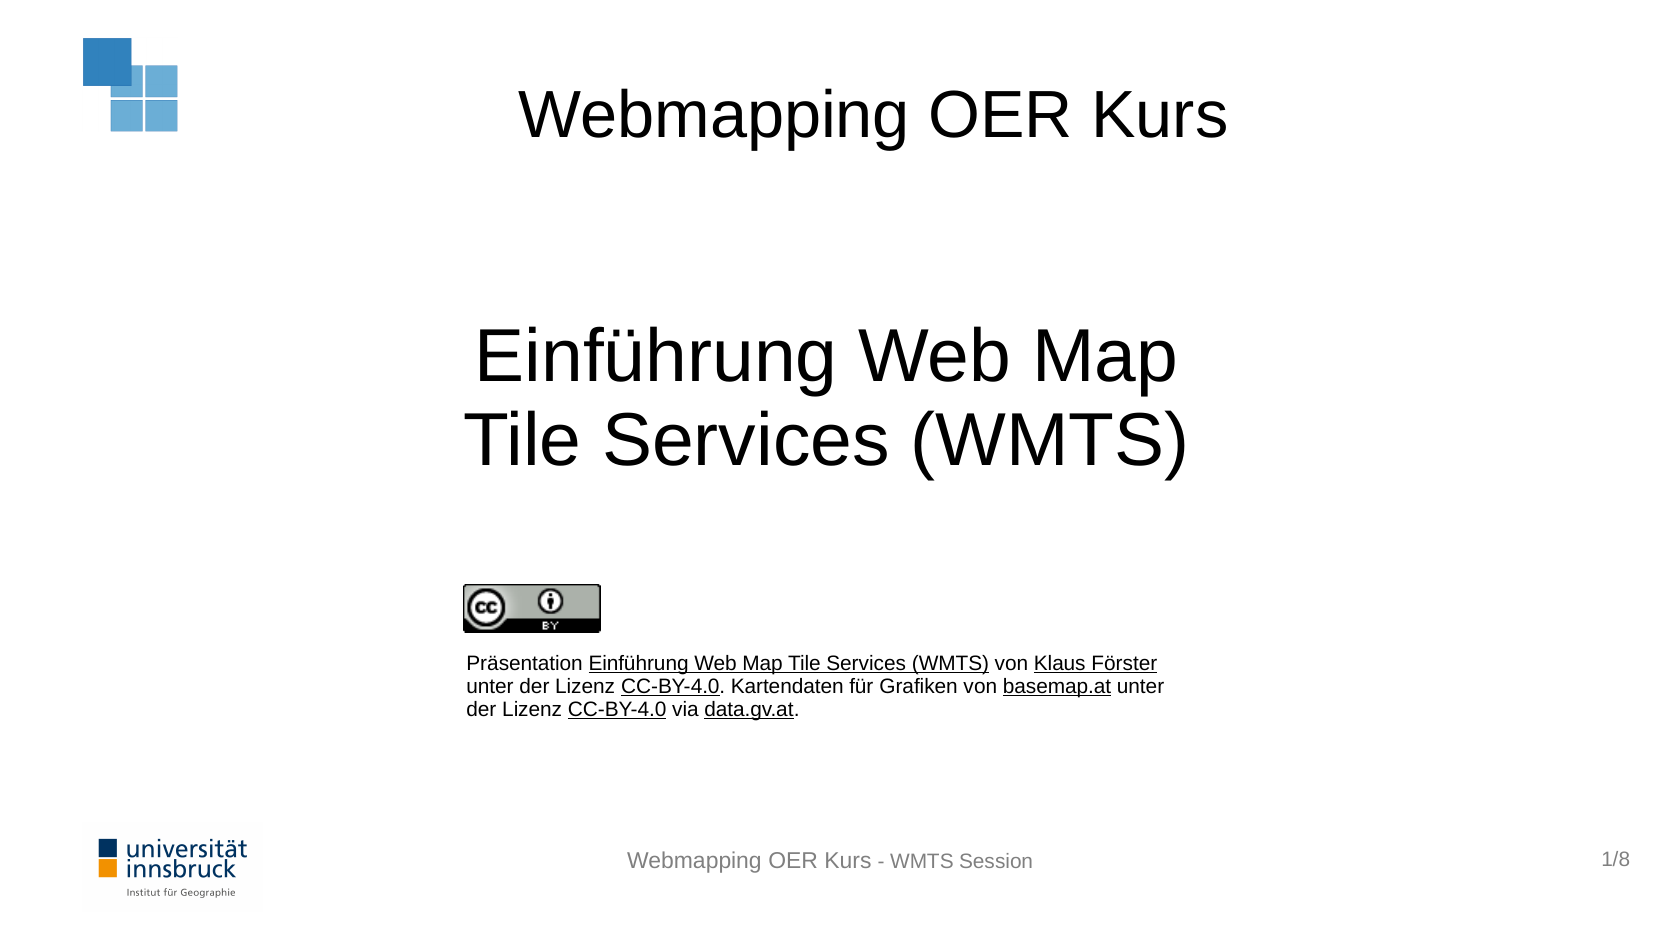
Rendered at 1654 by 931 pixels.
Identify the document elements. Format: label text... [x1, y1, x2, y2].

text_box Einführung Web Map Tile Services (WMTS) [427, 305, 1227, 489]
title Webmapping OER Kurs [206, 37, 1542, 193]
picture [82, 37, 178, 132]
text_box Präsentation Einführung Web Map Tile Services (WMTS) von Klaus Förster unter der Lizenz CC-BY-4.0. Kartendaten für Grafiken von basemap.at unter der Lizenz CC-BY-4.0 via data.gv.at. [451, 644, 1202, 753]
picture [82, 822, 263, 912]
picture [463, 584, 601, 634]
